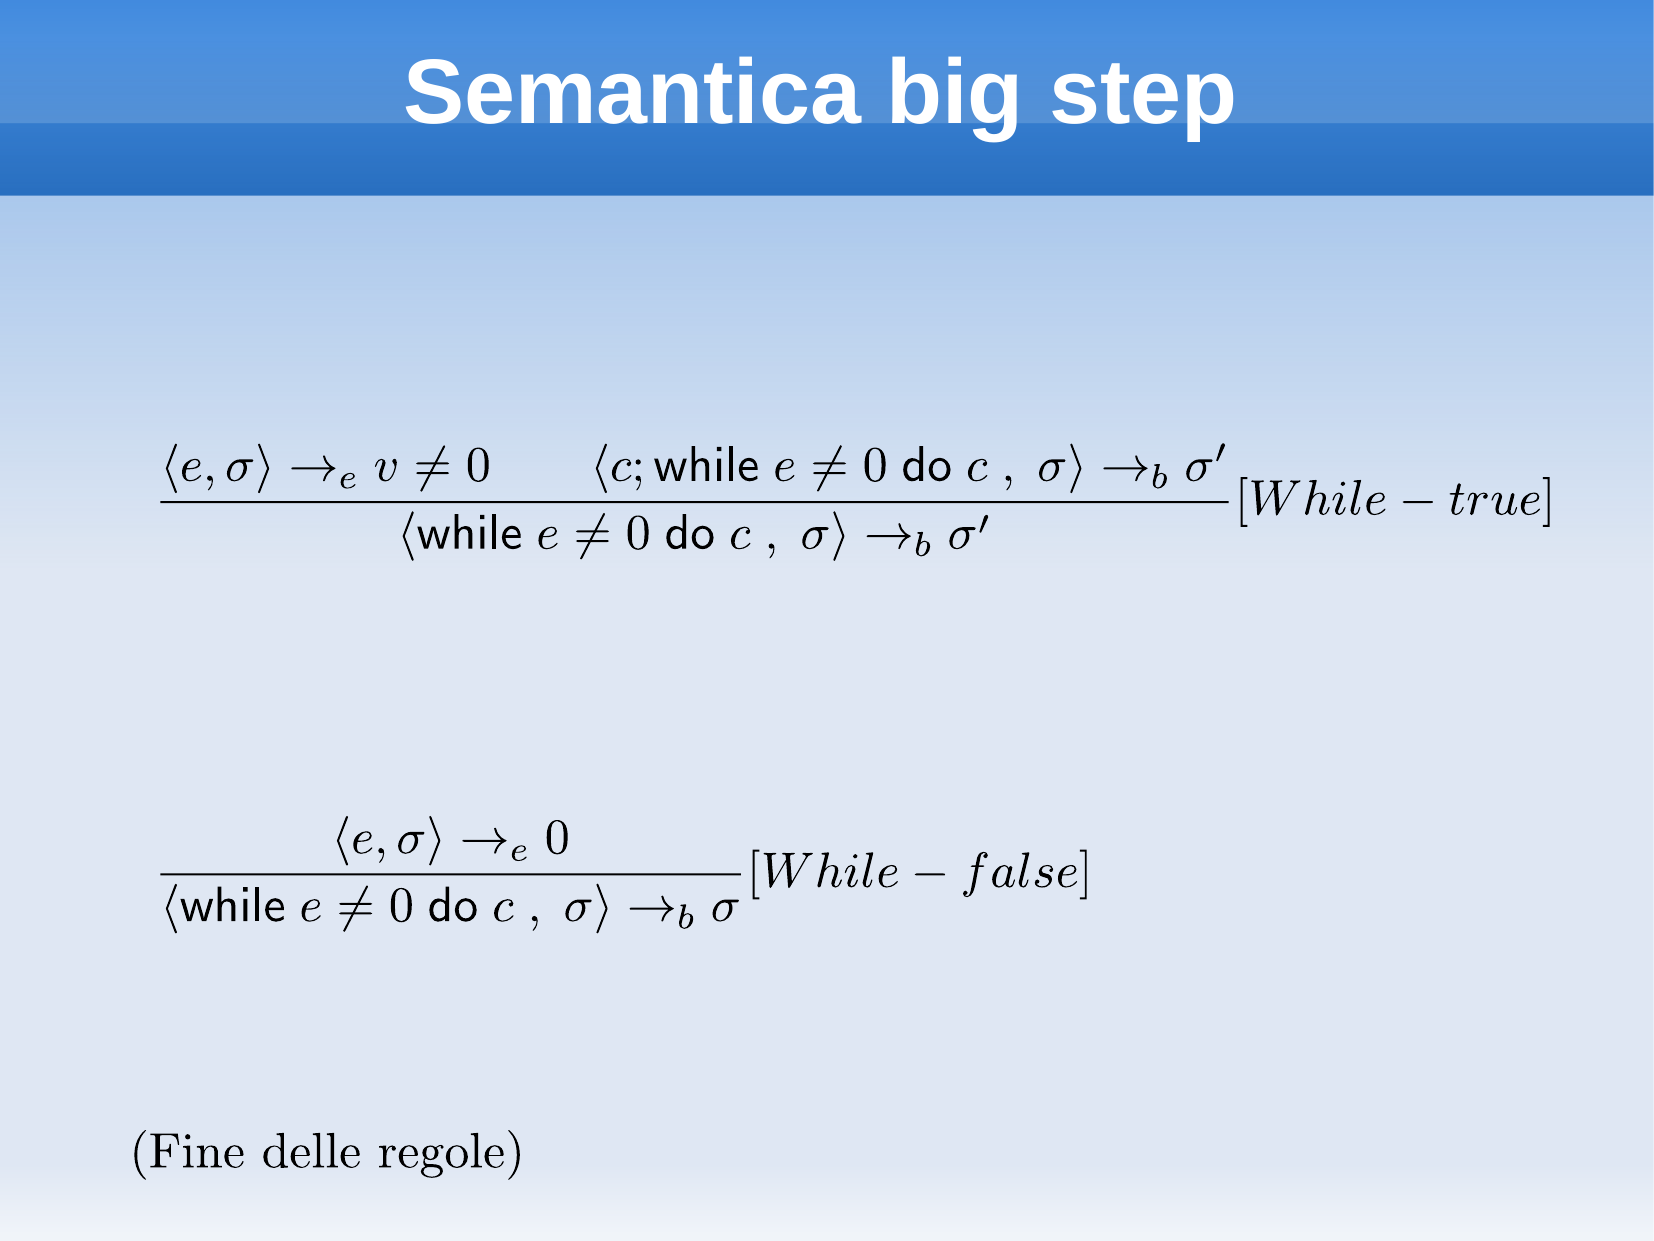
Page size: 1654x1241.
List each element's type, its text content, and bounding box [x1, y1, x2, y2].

text_box [129, 443, 1556, 1180]
title Semantica big step [76, 0, 1565, 188]
picture [0, 0, 1654, 1241]
